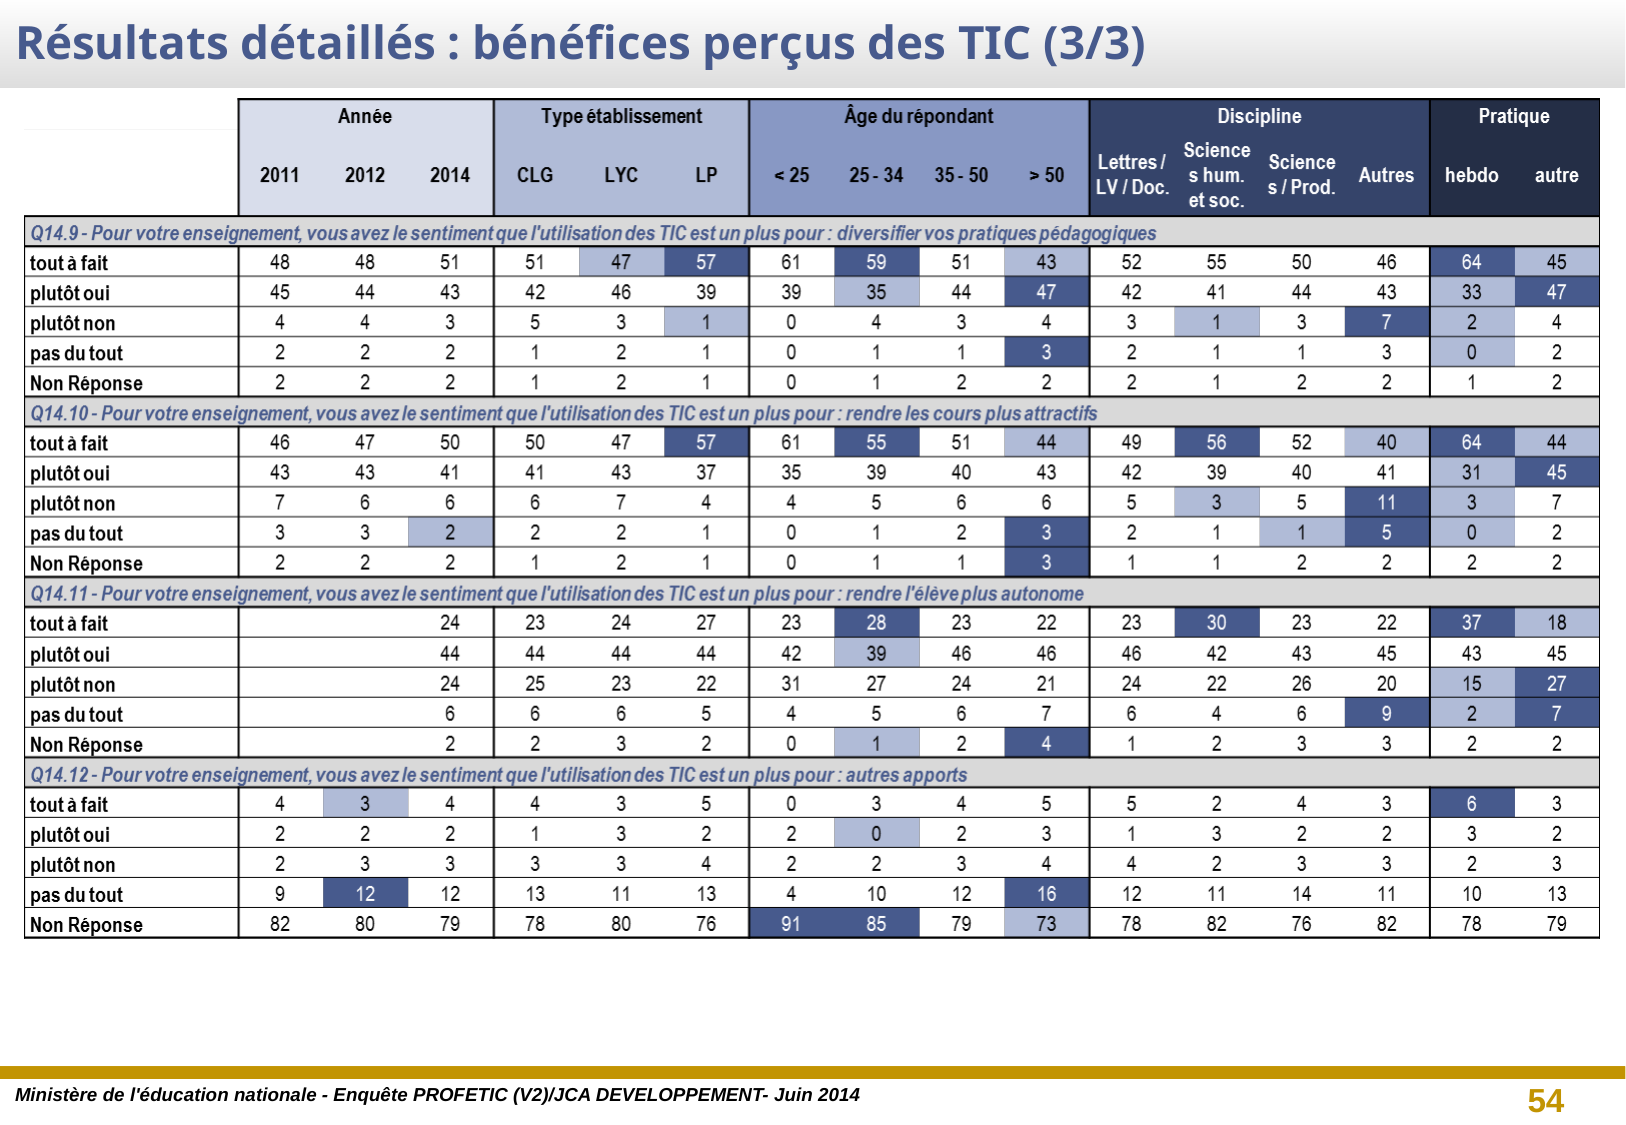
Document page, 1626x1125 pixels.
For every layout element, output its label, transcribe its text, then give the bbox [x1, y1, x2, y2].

title Résultats détaillés : bénéfices perçus des TIC (3/3) [0, 0, 1625, 88]
text_box 54 [1512, 1071, 1625, 1125]
text_box Ministère de l'éducation nationale - Enquête PROFETIC (V2)/JCA DEVELOPPEMENT- Juin 2014 [0, 1074, 1501, 1125]
picture [24, 97, 1600, 949]
